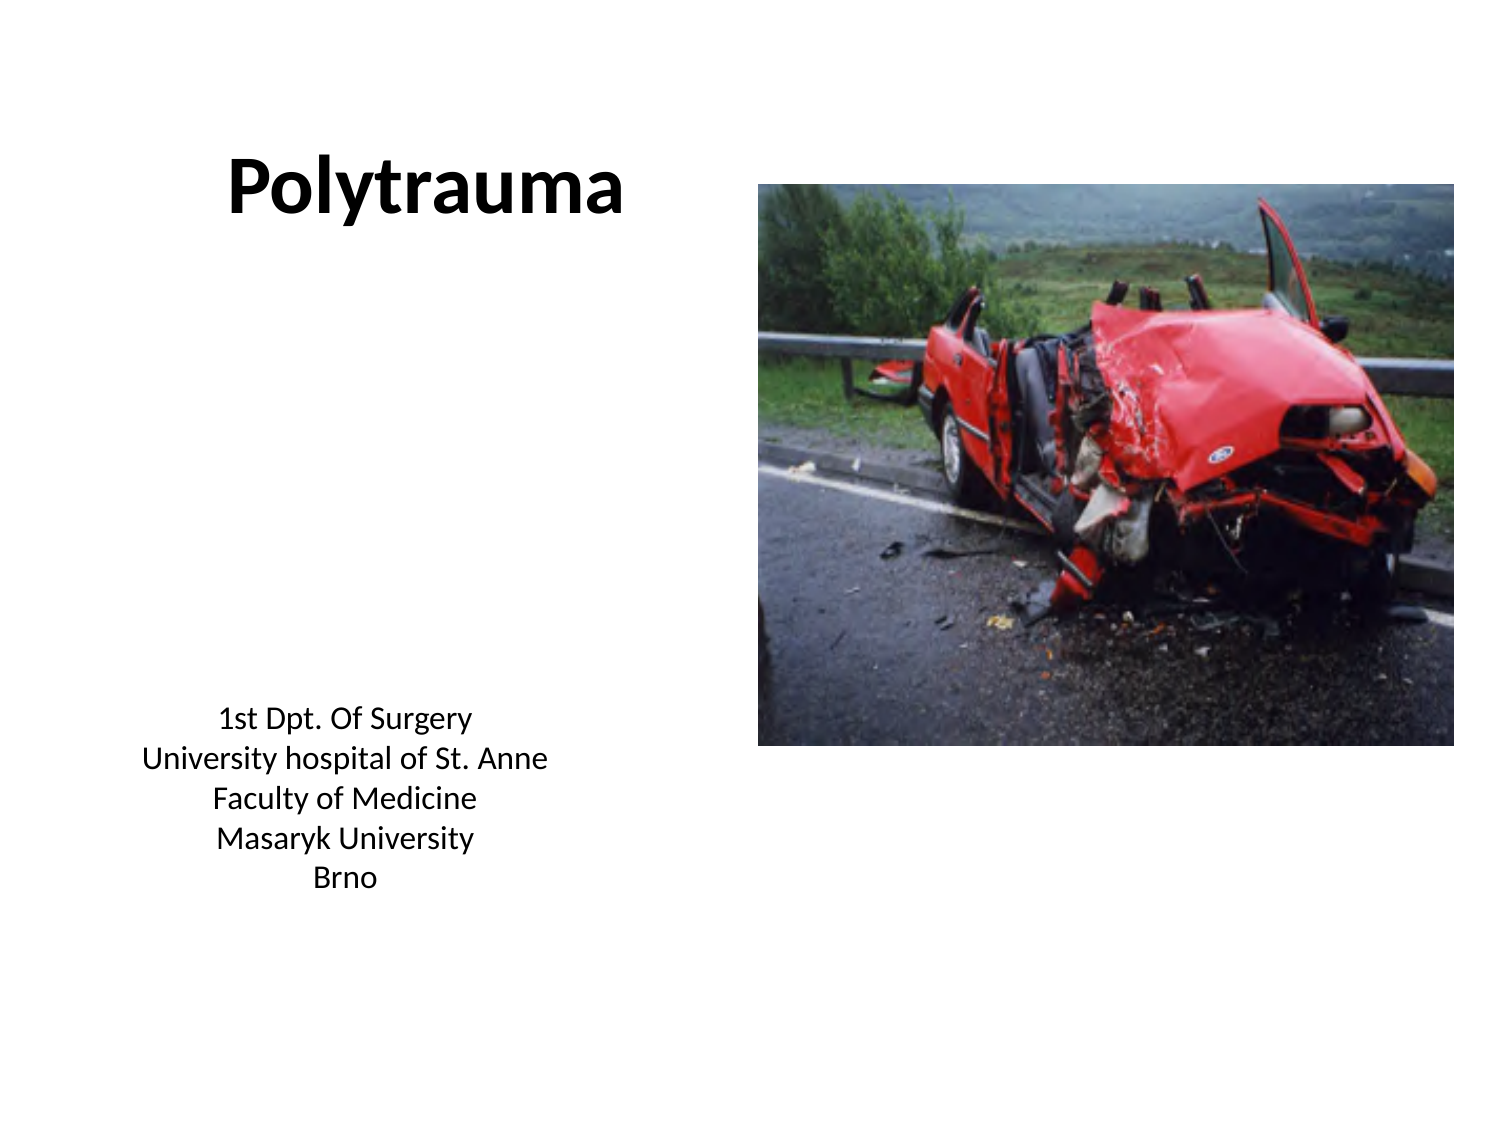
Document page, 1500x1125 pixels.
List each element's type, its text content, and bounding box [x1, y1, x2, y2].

title Polytrauma [103, 75, 751, 338]
list 1st Dpt. Of Surgery University hospital of St. Anne Faculty of Medicine Masaryk University Brno [103, 337, 588, 963]
picture [758, 184, 1454, 746]
